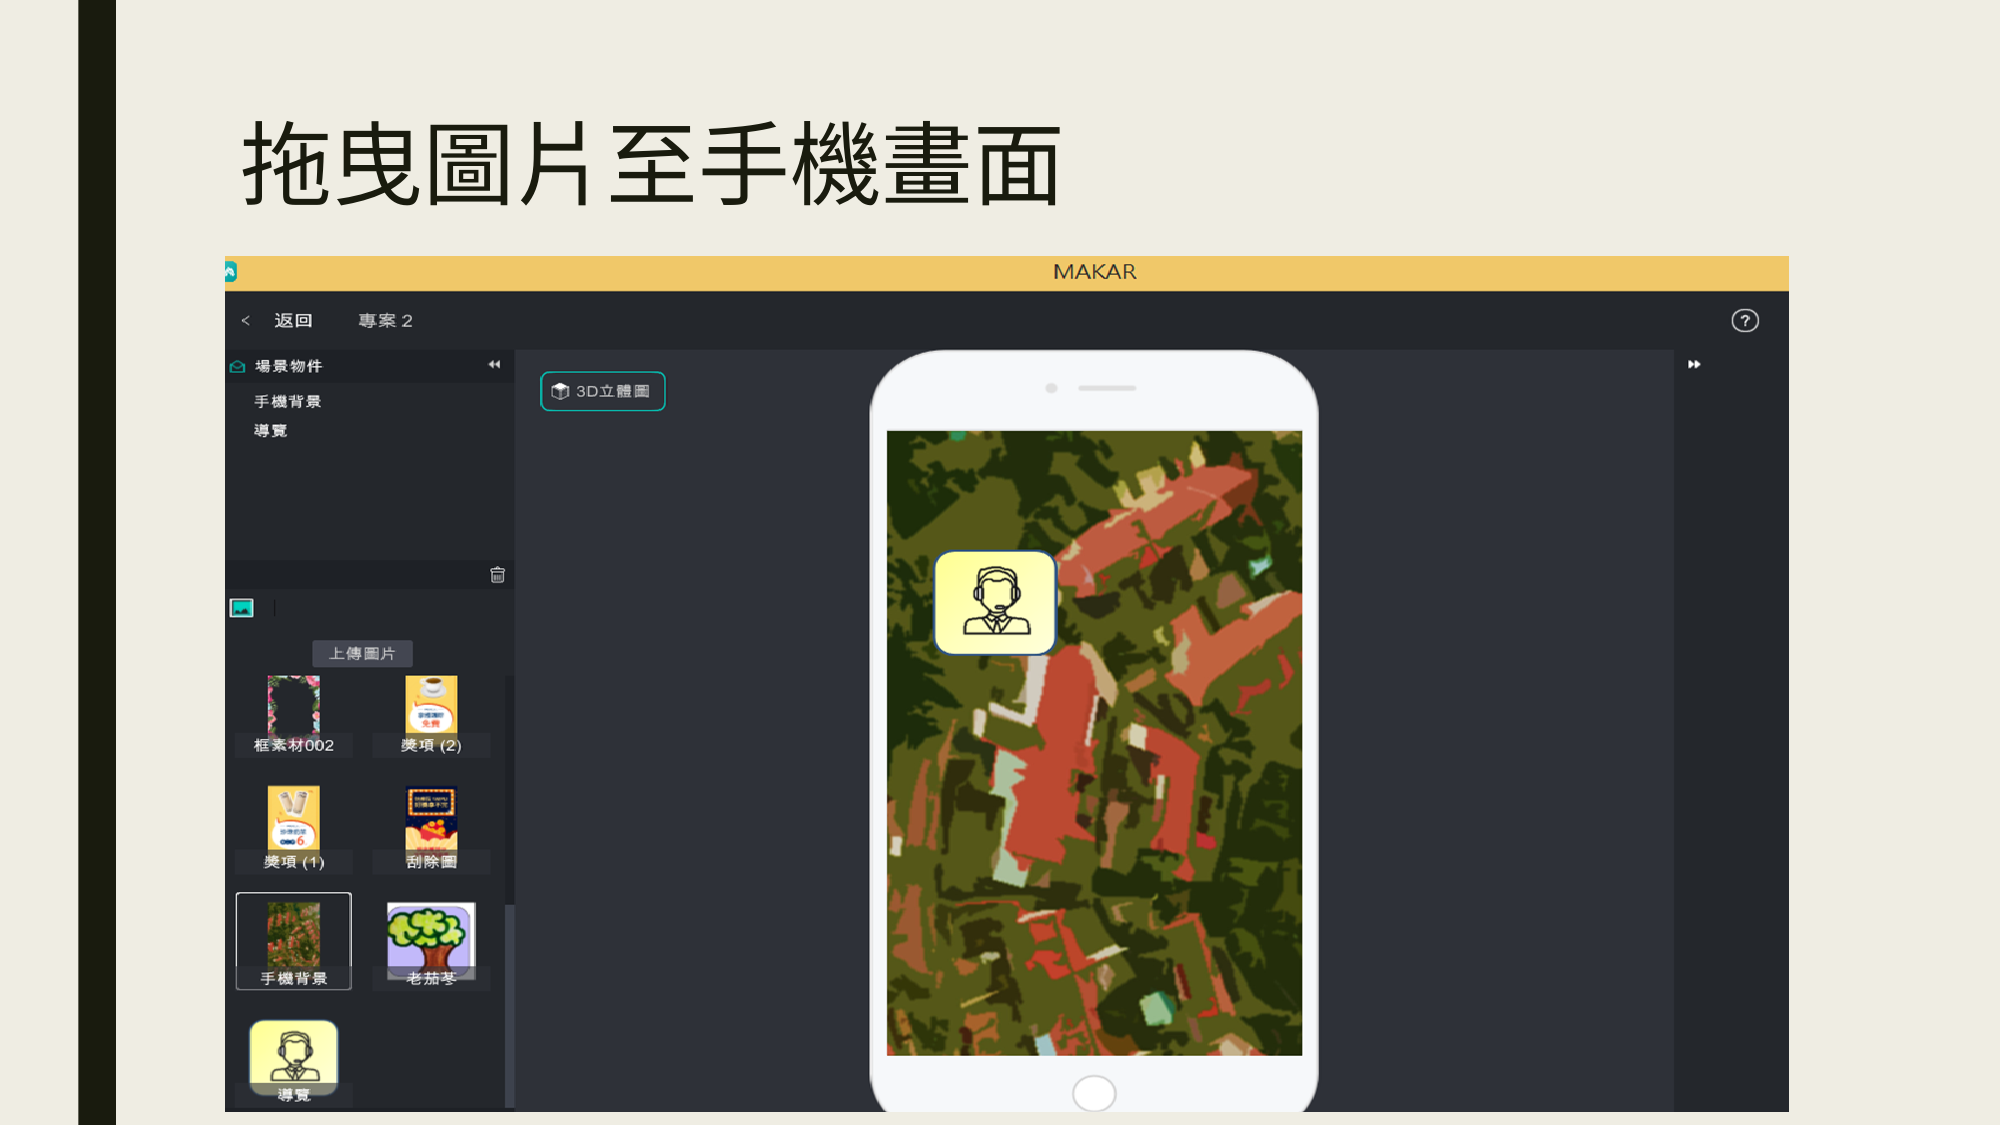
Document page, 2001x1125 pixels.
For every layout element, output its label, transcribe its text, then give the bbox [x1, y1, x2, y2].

title 拖曳圖片至手機畫面 [225, 112, 1801, 357]
picture [225, 251, 1799, 1119]
